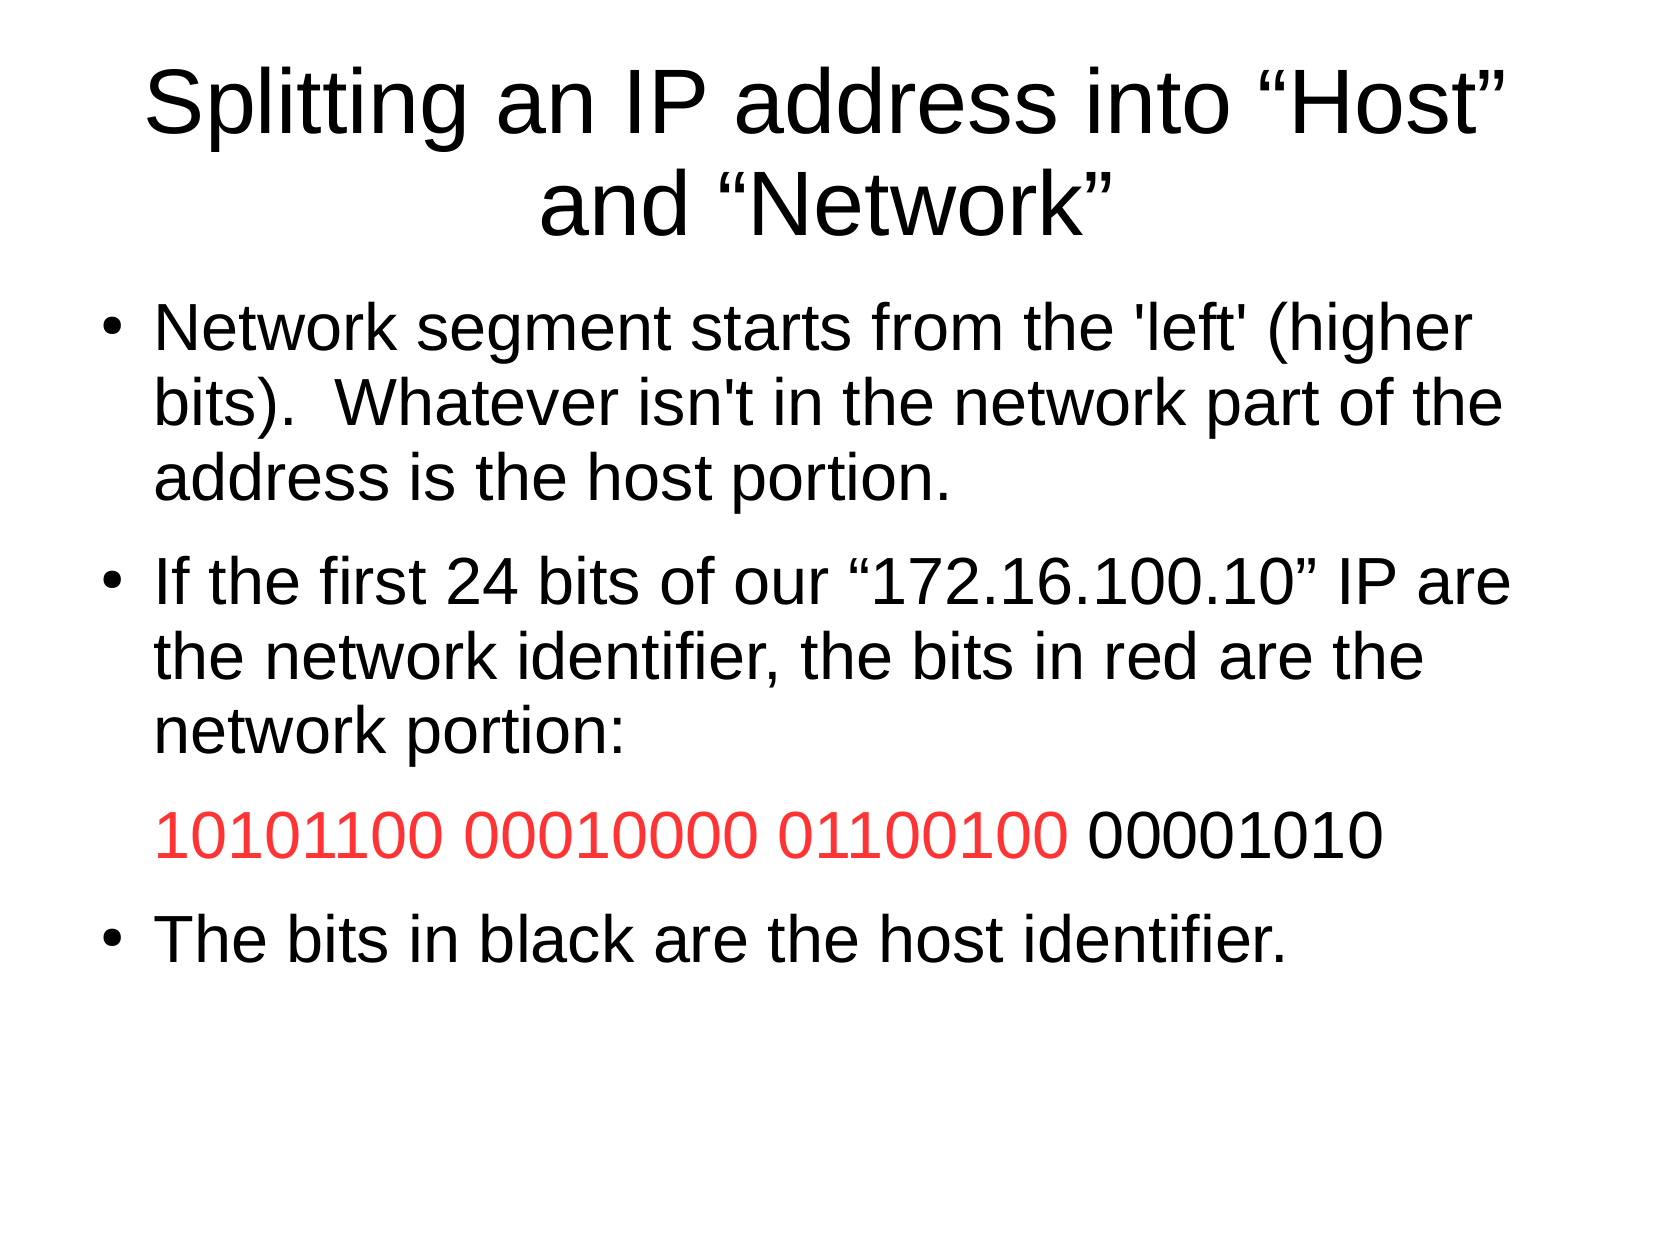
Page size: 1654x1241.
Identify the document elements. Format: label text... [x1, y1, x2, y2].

title Splitting an IP address into “Host” and “Network” [82, 49, 1571, 257]
list Network segment starts from the 'left' (higher bits). Whatever isn't in the network part of the address is the host portion. If the first 24 bits of our “172.16.100.10” IP are the network identifier, the bits in red are the network portion: 10101100 00010000 01100100 00001010 The bits in black are the host identifier. [82, 290, 1571, 1109]
